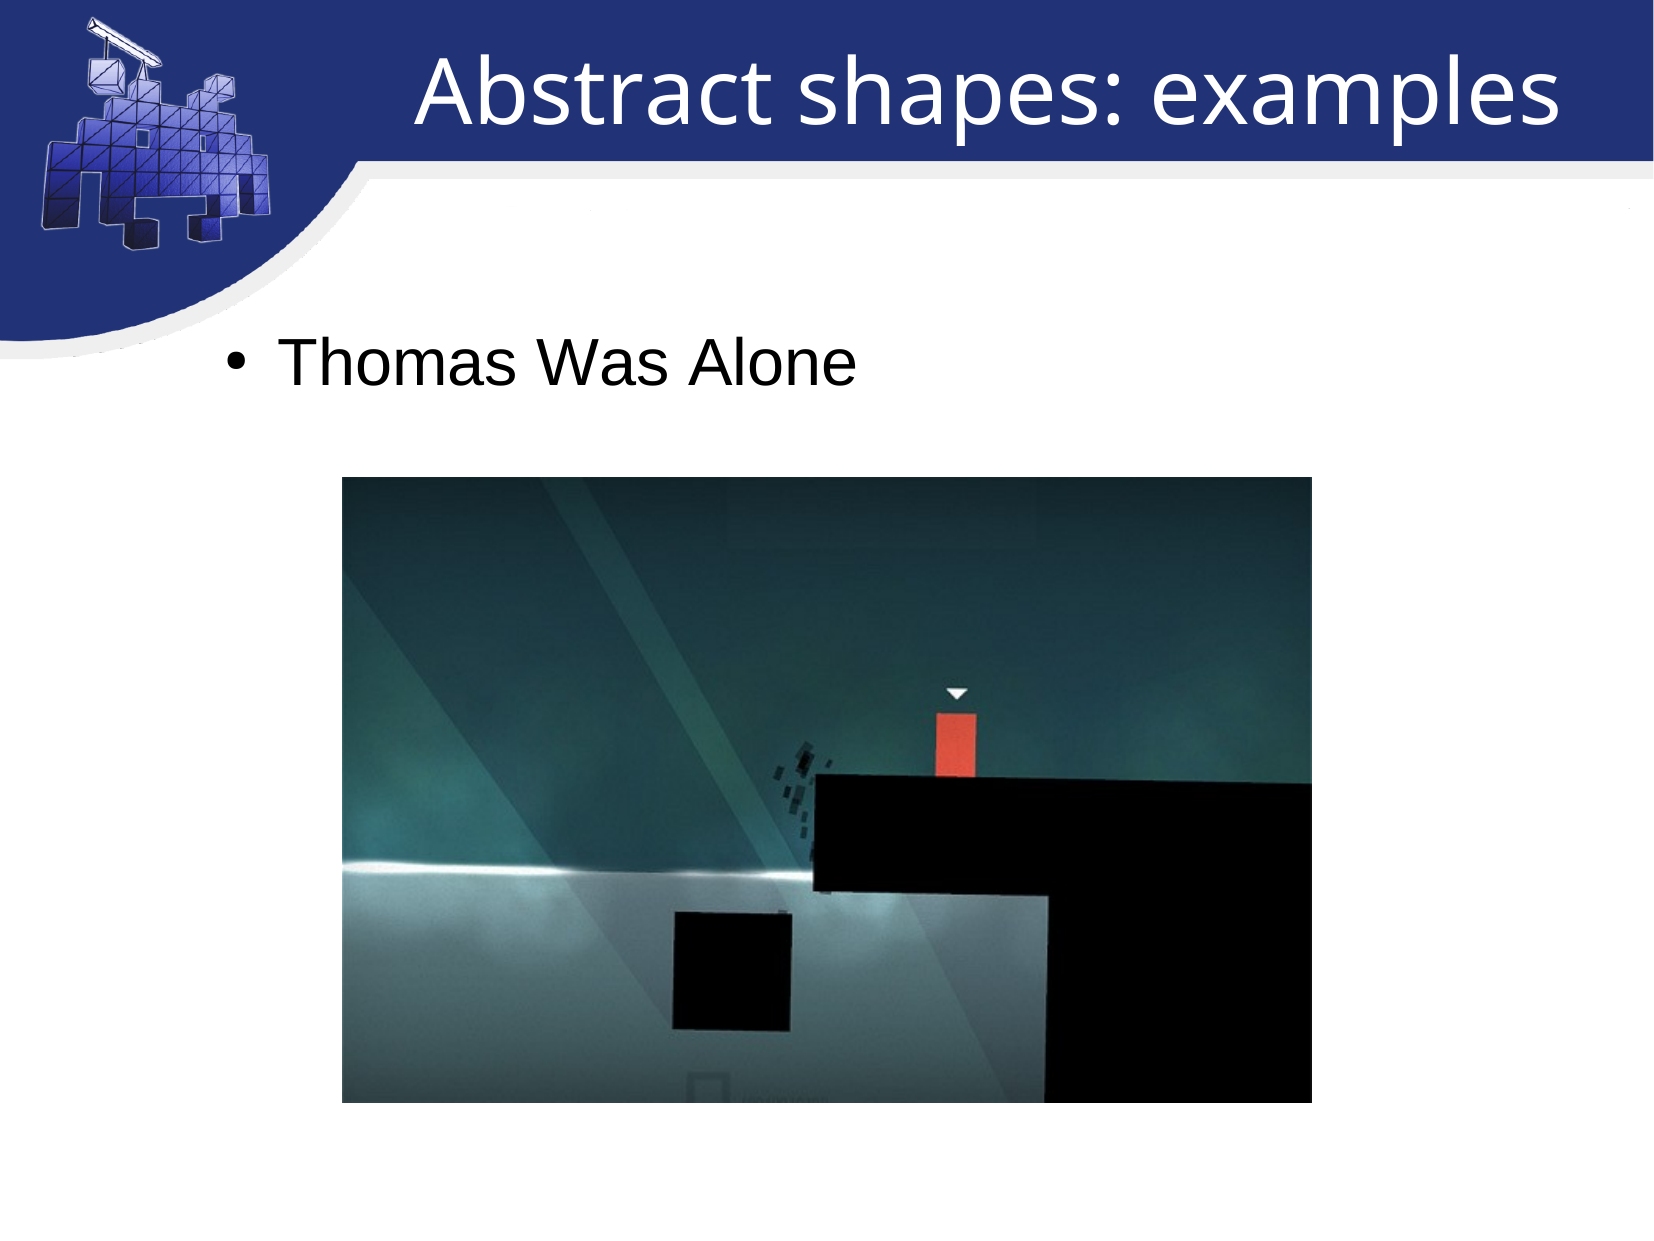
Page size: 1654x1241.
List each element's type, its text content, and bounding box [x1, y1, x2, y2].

title Abstract shapes: examples [354, 35, 1625, 142]
list Thomas Was Alone [206, 324, 1595, 1078]
picture [342, 477, 1312, 1103]
picture [0, 0, 1654, 443]
